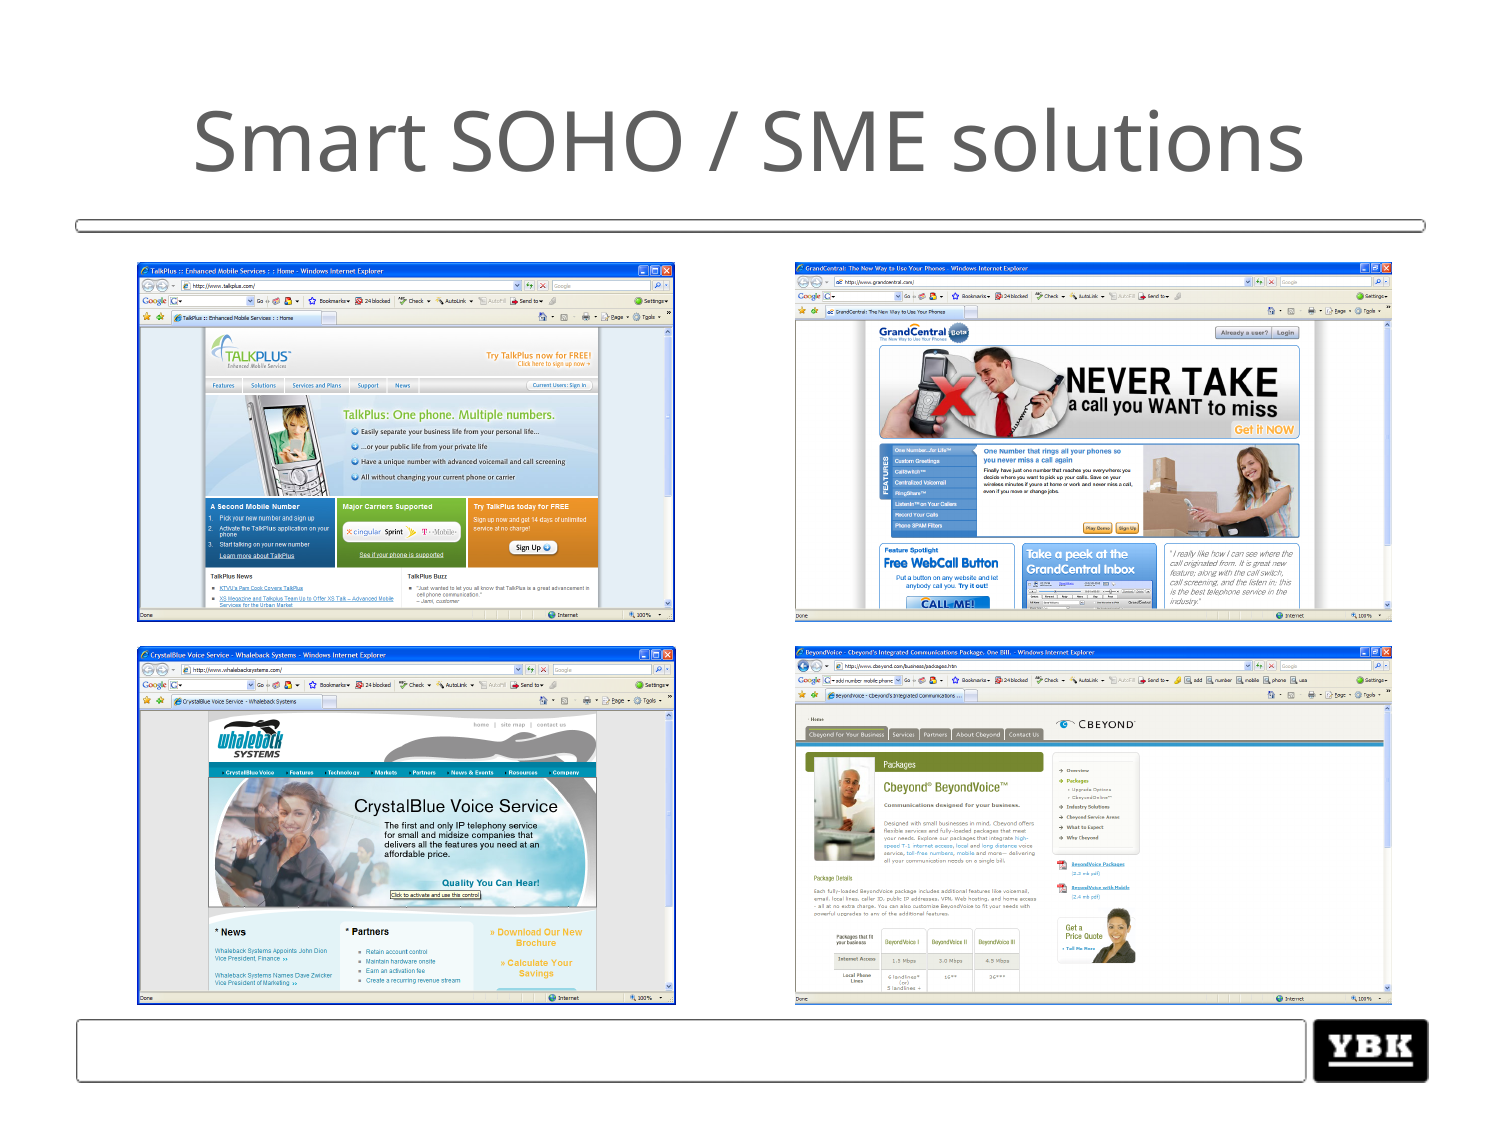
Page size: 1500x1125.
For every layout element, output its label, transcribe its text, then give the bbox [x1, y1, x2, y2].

picture [795, 646, 1392, 1005]
picture [795, 262, 1392, 622]
title Smart SOHO / SME solutions [75, 45, 1426, 233]
picture [137, 646, 676, 1005]
picture [76, 1019, 1429, 1083]
picture [137, 262, 675, 622]
